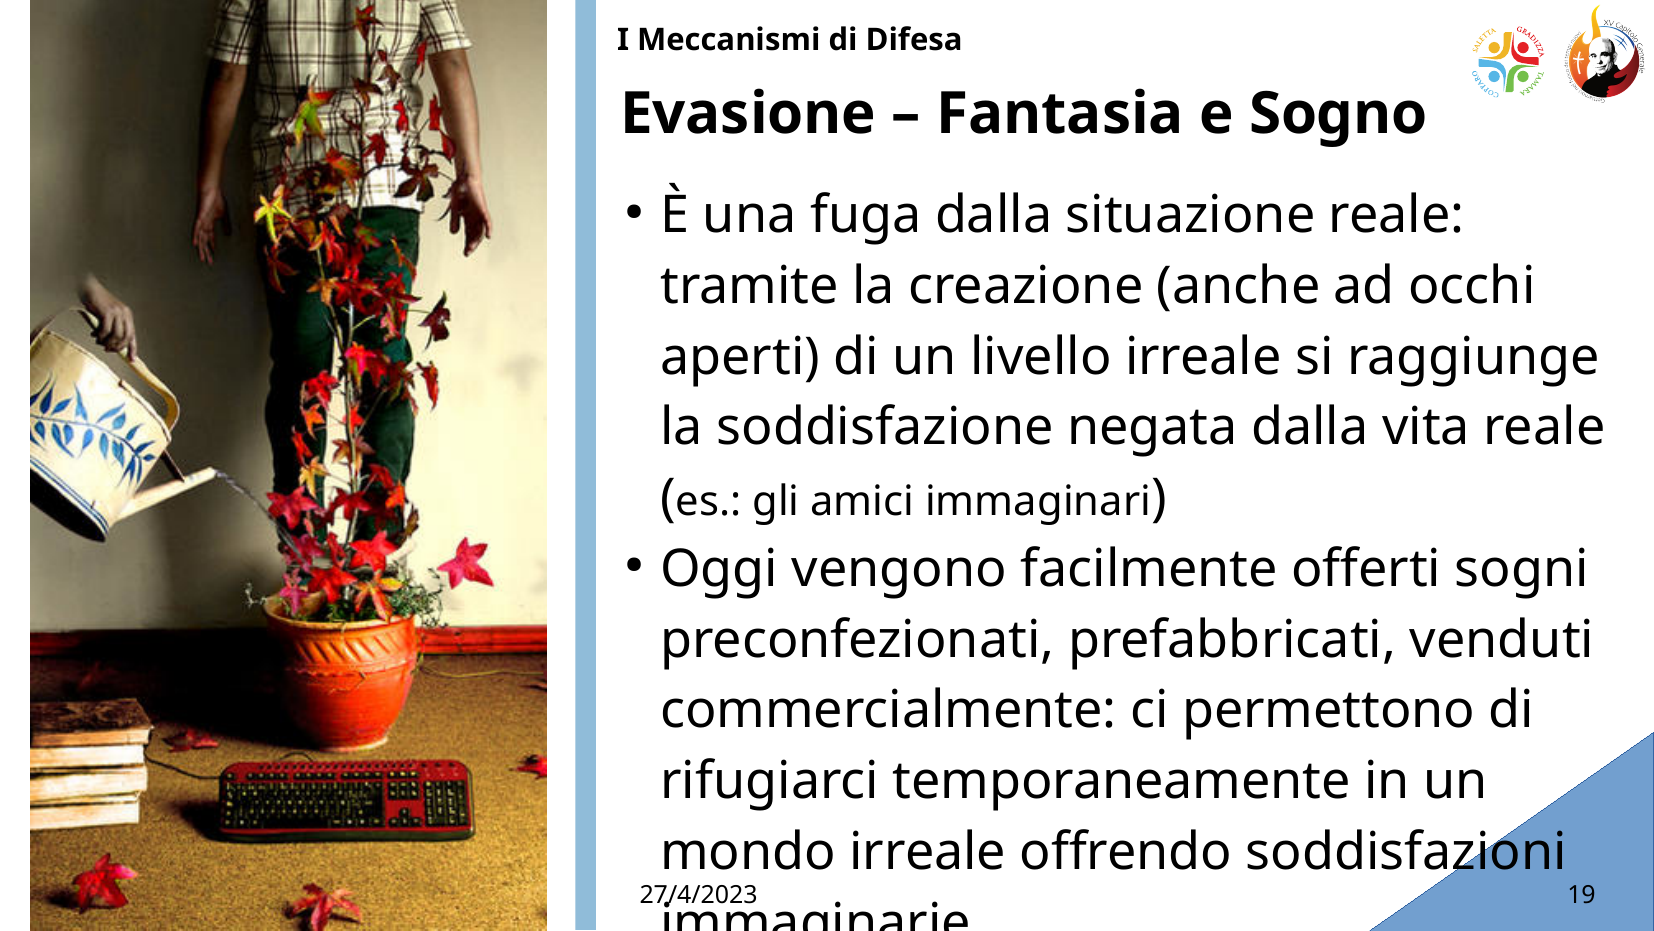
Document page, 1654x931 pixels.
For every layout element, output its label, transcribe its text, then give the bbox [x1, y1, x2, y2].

picture [30, 0, 547, 931]
title Evasione – Fantasia e Sogno [620, 70, 1617, 142]
picture [1563, 4, 1646, 103]
subtitle È una fuga dalla situazione reale: tramite la creazione (anche ad occhi aperti) di un livello irreale si raggiunge la soddisfazione negata dalla vita reale (es.: gli amici immaginari) Oggi vengono facilmente offerti sogni preconfezionati, prefabbricati, venduti commercialmente: ci permettono di rifugiarci temporaneamente in un mondo irreale offrendo soddisfazioni immaginarie [624, 177, 1654, 931]
text_box I Meccanismi di Difesa [602, 9, 1335, 63]
